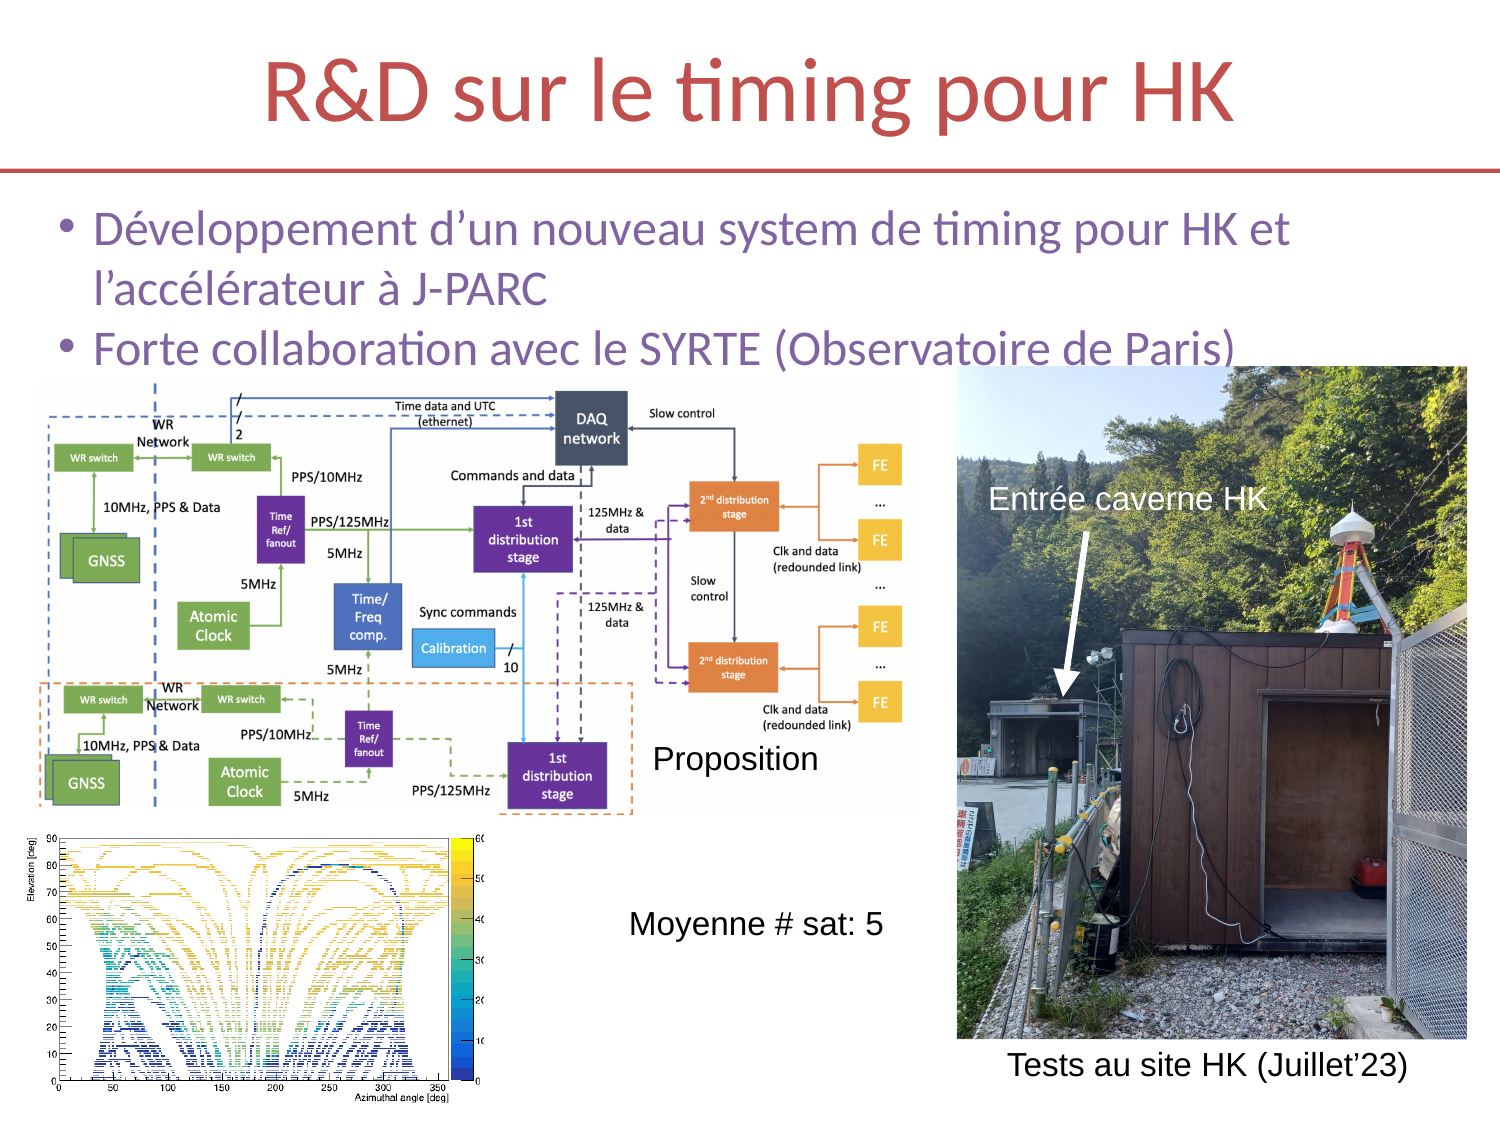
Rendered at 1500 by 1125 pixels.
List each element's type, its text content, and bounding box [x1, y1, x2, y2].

text_box R&D sur le timing pour HK [75, 29, 1425, 141]
text_box Moyenne # sat: 5 [614, 897, 910, 969]
text_box Entrée caverne HK [973, 472, 1285, 544]
text_box Proposition [637, 732, 934, 804]
picture [11, 366, 1468, 1111]
text_box Tests au site HK (Juillet’23) [992, 1039, 1424, 1110]
text_box Développement d’un nouveau system de timing pour HK et l’accélérateur à J-PARC Forte collaboration avec le SYRTE (Observatoire de Paris) [43, 187, 1460, 814]
